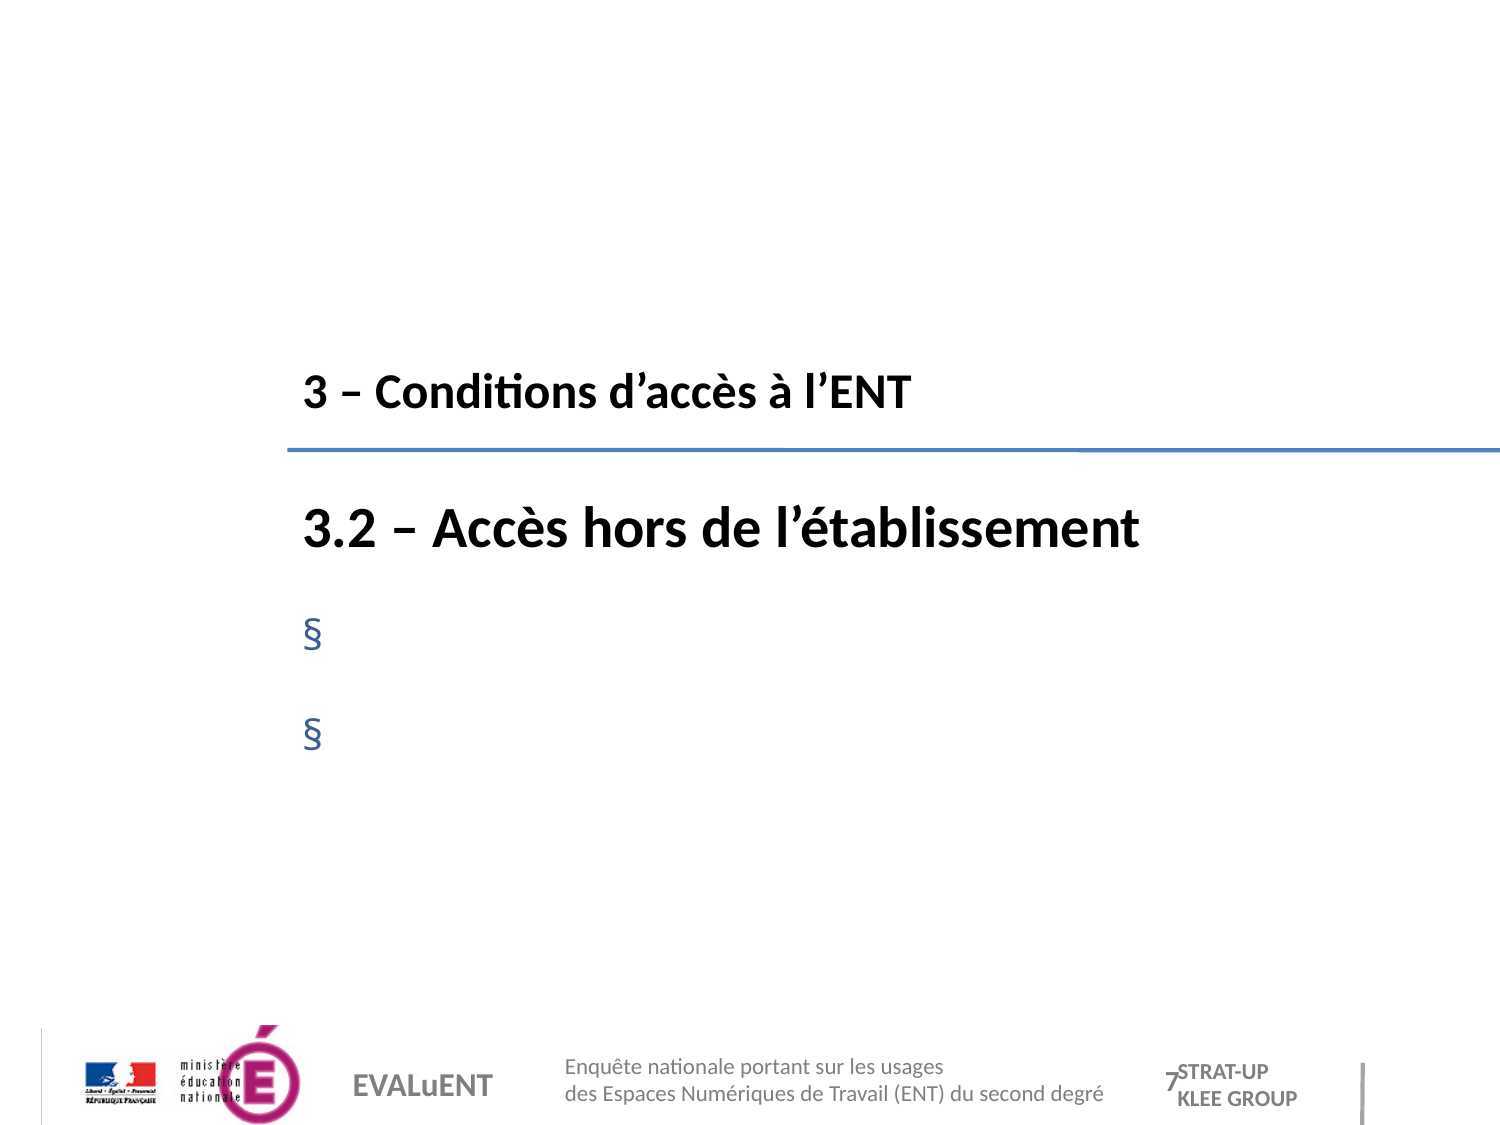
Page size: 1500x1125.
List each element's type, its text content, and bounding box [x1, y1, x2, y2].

text_box 3 – Conditions d’accès à l’ENT 3.2 – Accès hors de l’établissement [287, 291, 1438, 763]
text_box [1074, 1050, 1426, 1110]
